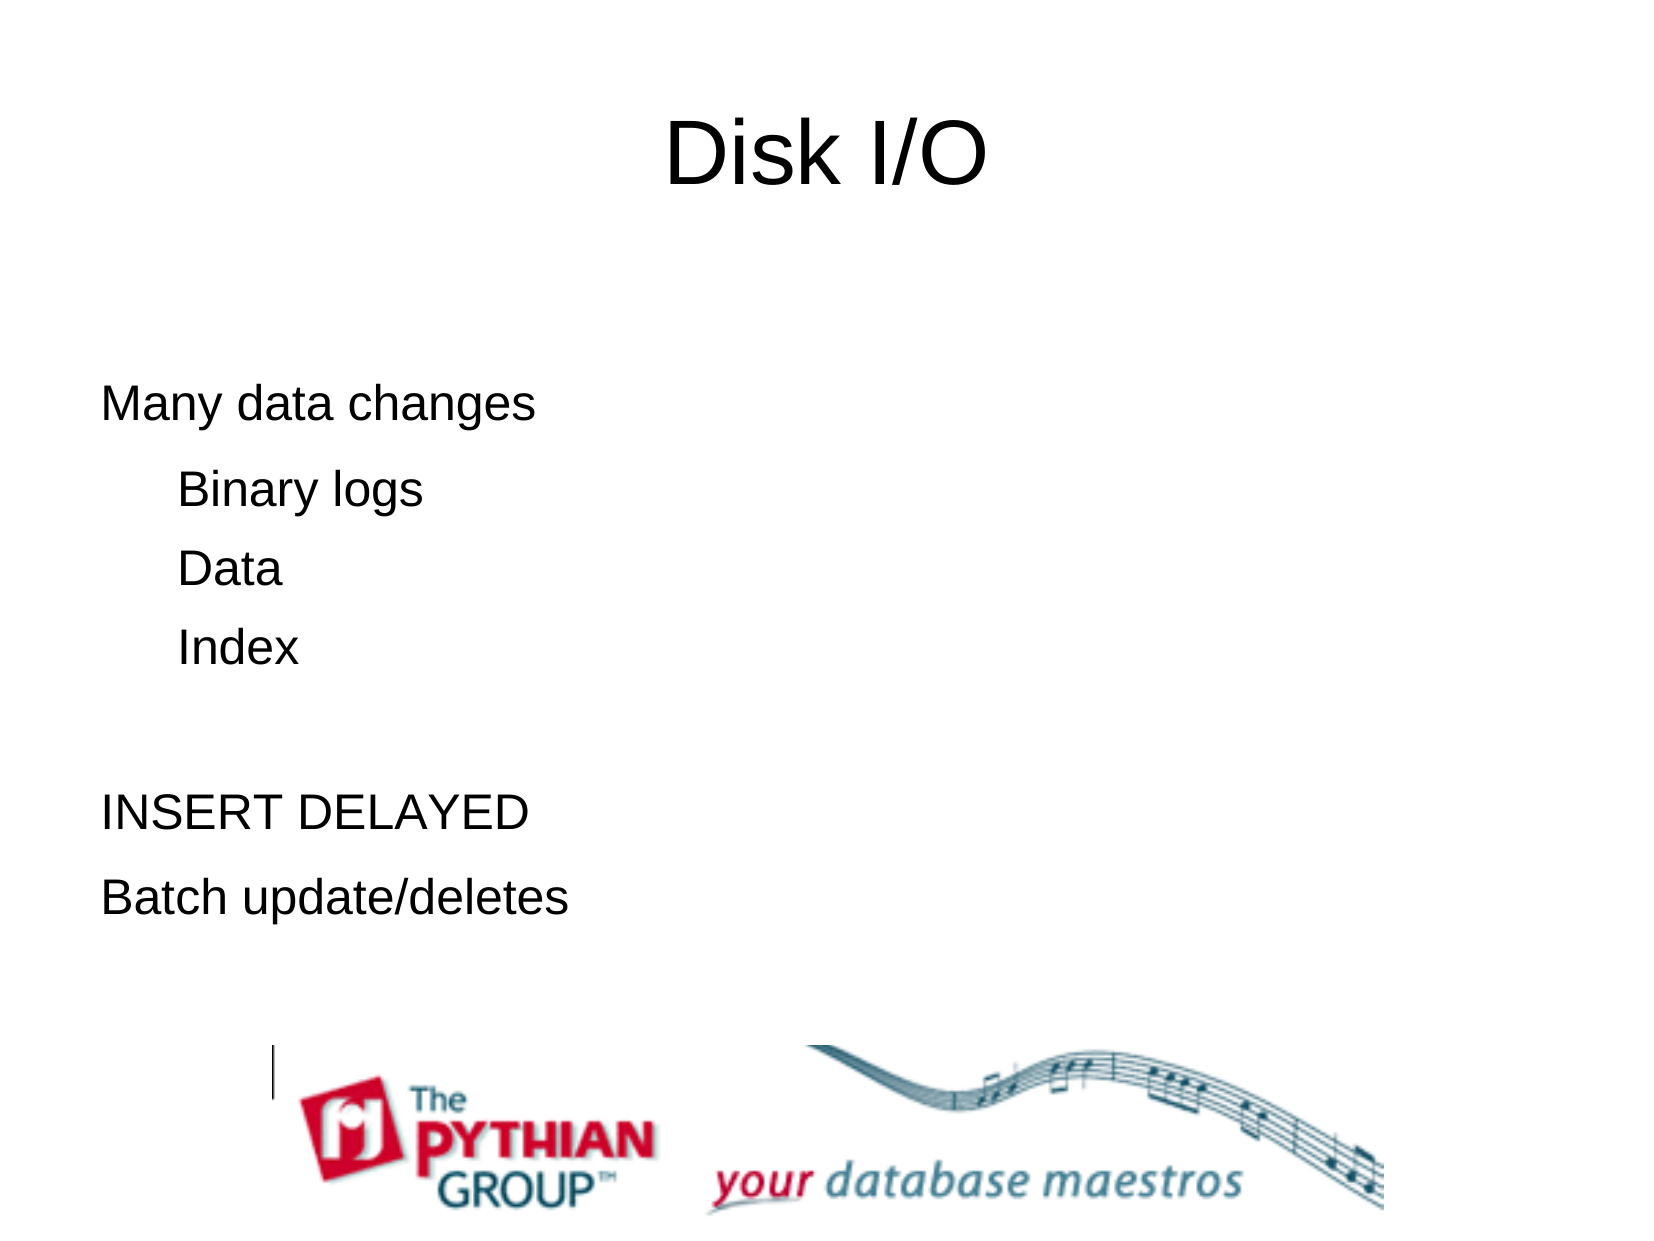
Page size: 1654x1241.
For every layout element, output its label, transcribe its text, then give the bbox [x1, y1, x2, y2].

list Many data changes Binary logs Data Index INSERT DELAYED Batch update/deletes [82, 290, 1571, 1096]
title Disk I/O [82, 56, 1571, 250]
picture [272, 1096, 1384, 1241]
